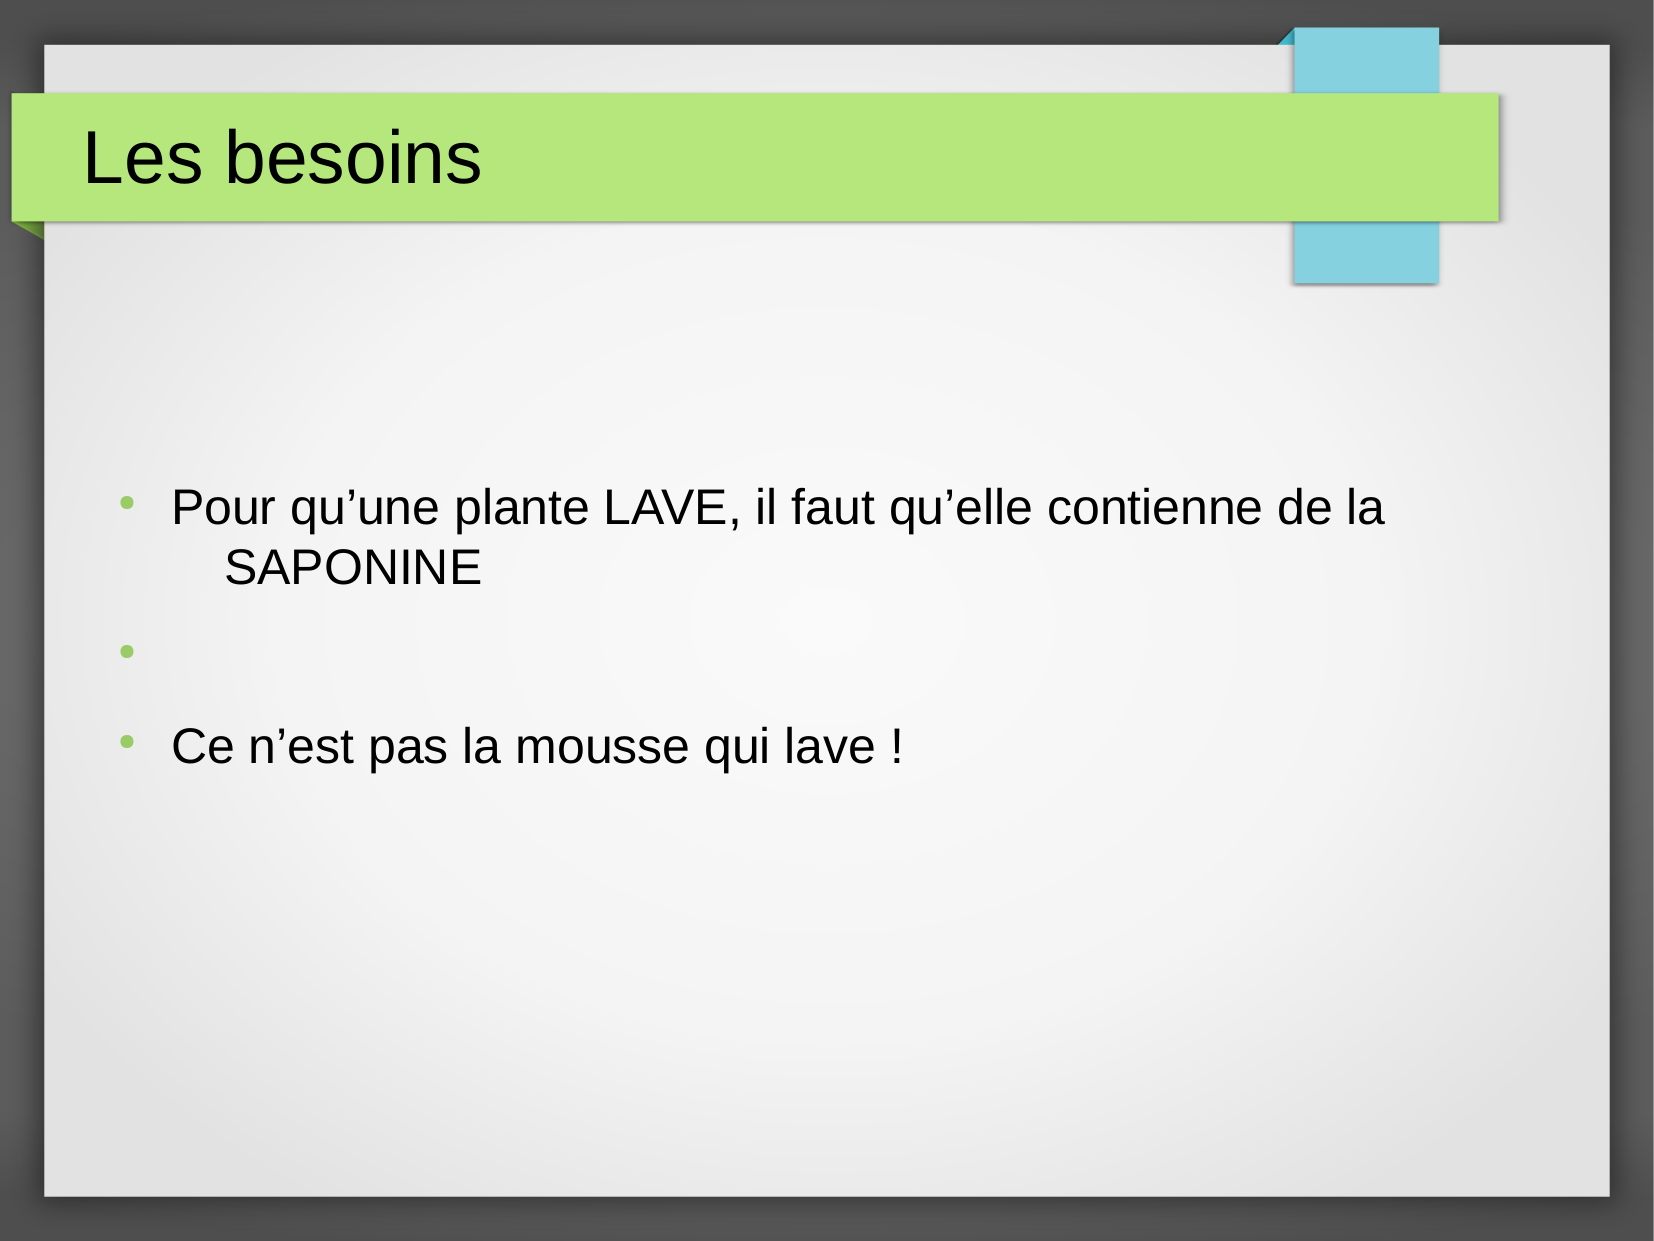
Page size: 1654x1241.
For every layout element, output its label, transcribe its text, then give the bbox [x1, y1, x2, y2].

list Pour qu’une plante LAVE, il faut qu’elle contienne de la SAPONINE Ce n’est pas la mousse qui lave ! [82, 295, 1571, 1015]
title Les besoins [82, 94, 1264, 213]
